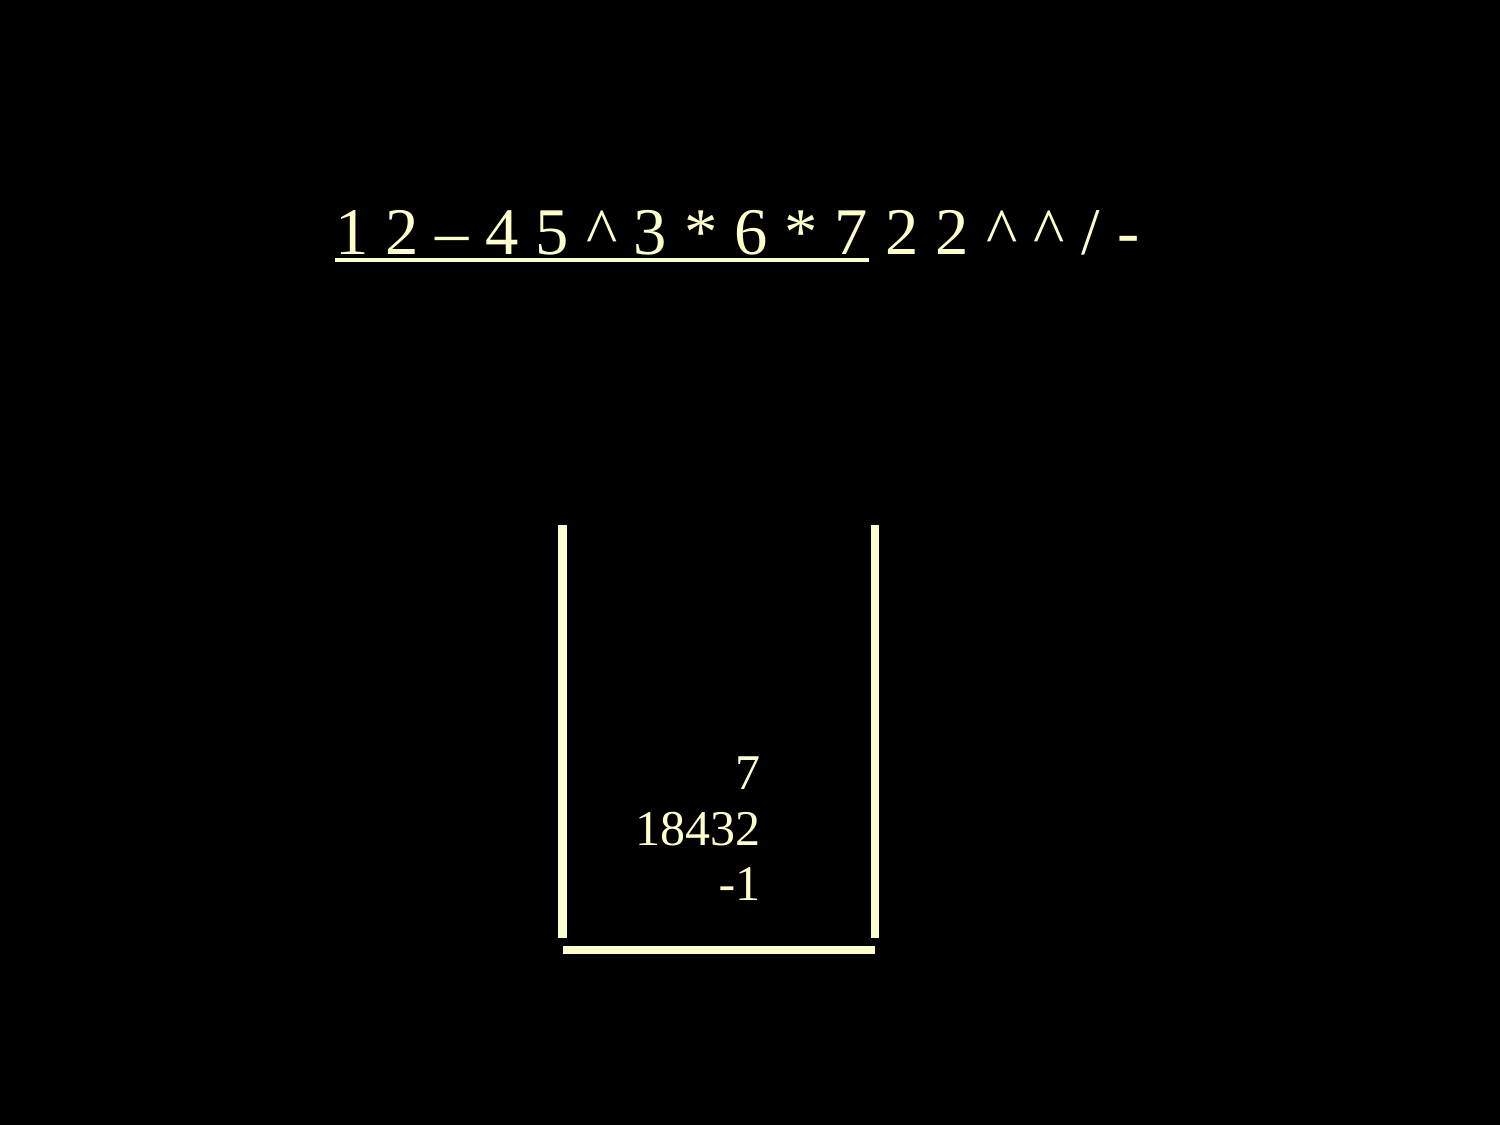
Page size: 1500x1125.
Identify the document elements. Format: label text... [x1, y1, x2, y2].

text_box 7 18432 -1 [599, 737, 775, 919]
text_box 1 2 – 4 5 ^ 3 * 6 * 7 2 2 ^ ^ / - [320, 187, 1155, 277]
